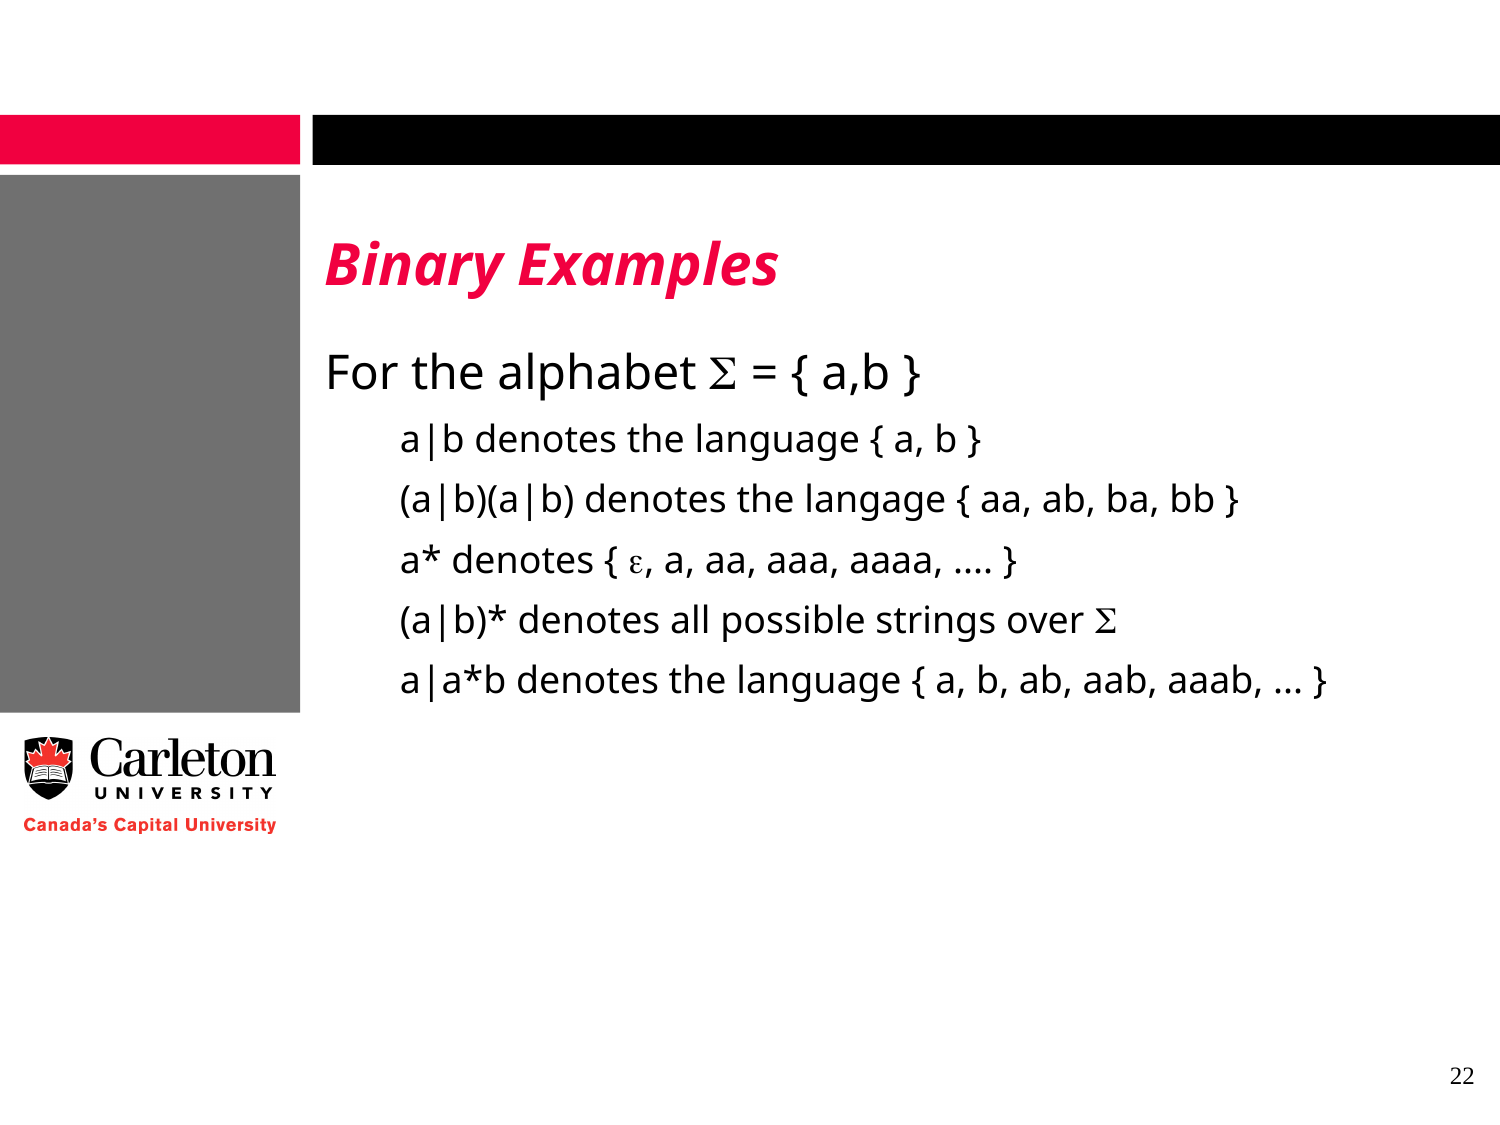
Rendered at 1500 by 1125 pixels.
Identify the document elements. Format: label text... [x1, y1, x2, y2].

list For the alphabet  = { a,b } a|b denotes the language { a, b } (a|b)(a|b) denotes the langage { aa, ab, ba, bb } a* denotes { e, a, aa, aaa, aaaa, .... } (a|b)* denotes all possible strings over  a|a*b denotes the language { a, b, ab, aab, aaab, ... } [324, 324, 1450, 1036]
picture [24, 737, 276, 834]
title Binary Examples [324, 194, 1450, 324]
